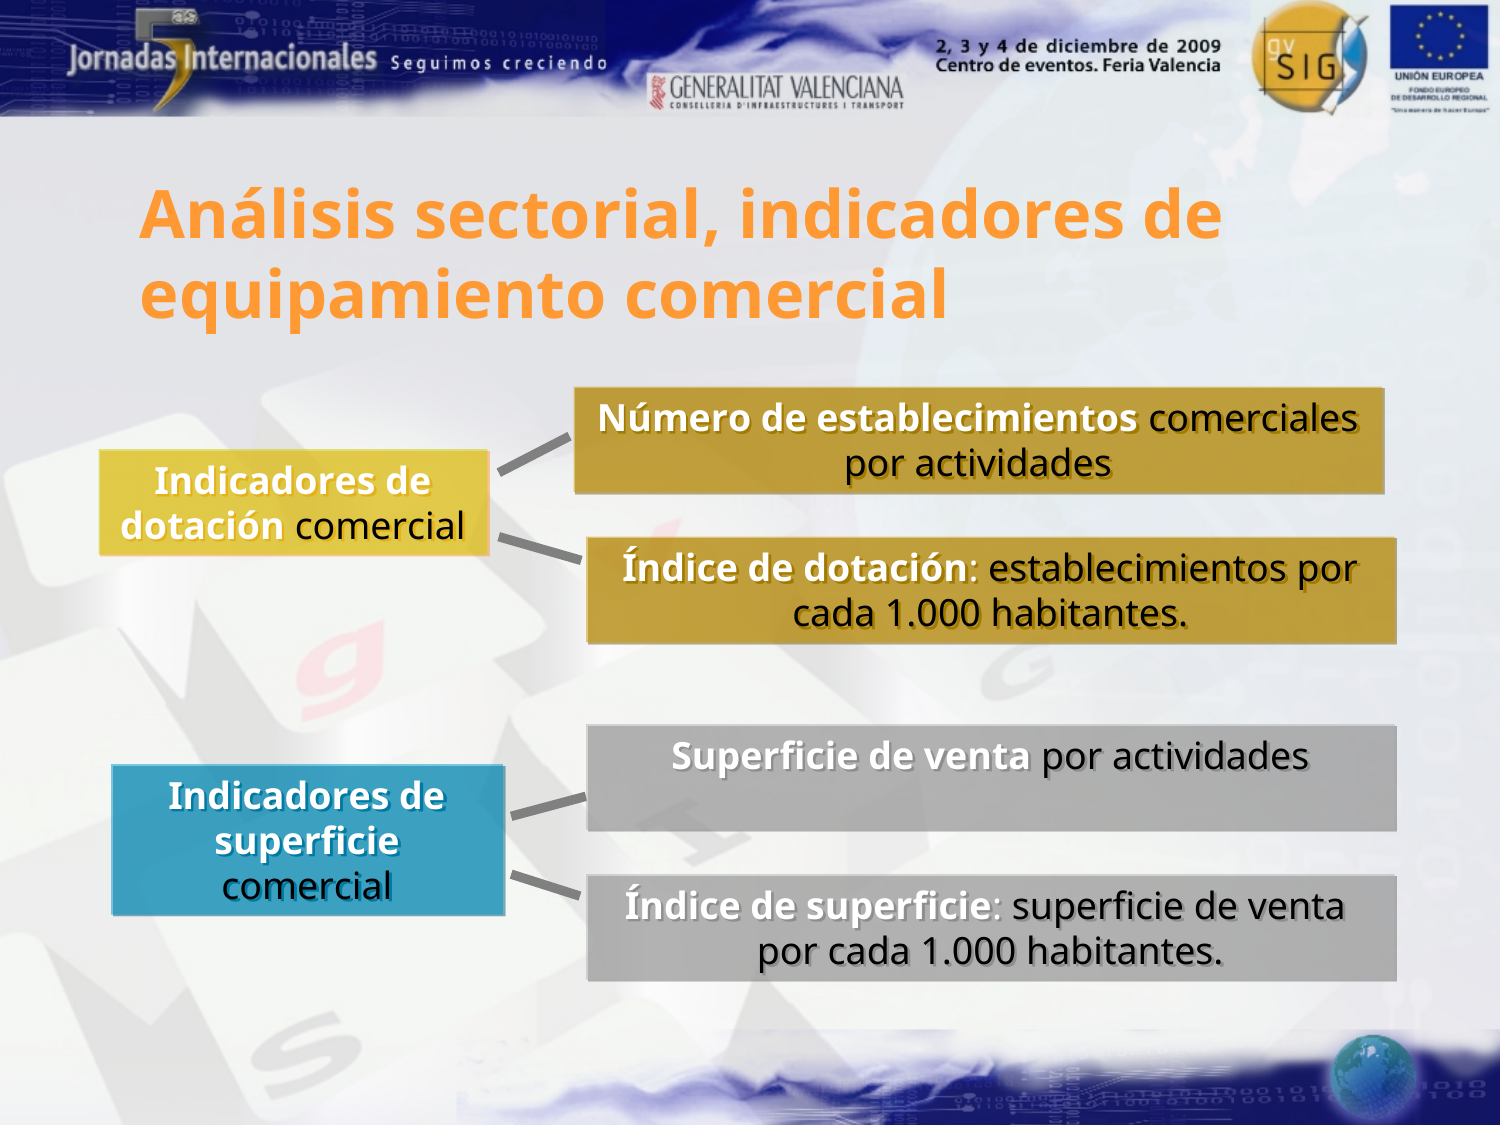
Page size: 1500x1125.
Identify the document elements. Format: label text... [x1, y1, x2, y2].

text_box Número de establecimientos comerciales por actividades [573, 386, 1382, 493]
text_box Índice de dotación: establecimientos por cada 1.000 habitantes. [586, 536, 1395, 643]
picture [0, 0, 1500, 1125]
text_box Indicadores de superficie comercial [111, 764, 503, 915]
text_box Índice de superficie: superficie de venta por cada 1.000 habitantes. [586, 874, 1395, 980]
text_box Superficie de venta por actividades [586, 724, 1395, 830]
text_box Indicadores de dotación comercial [98, 449, 488, 555]
text_box Análisis sectorial, indicadores de equipamiento comercial [125, 163, 1401, 290]
